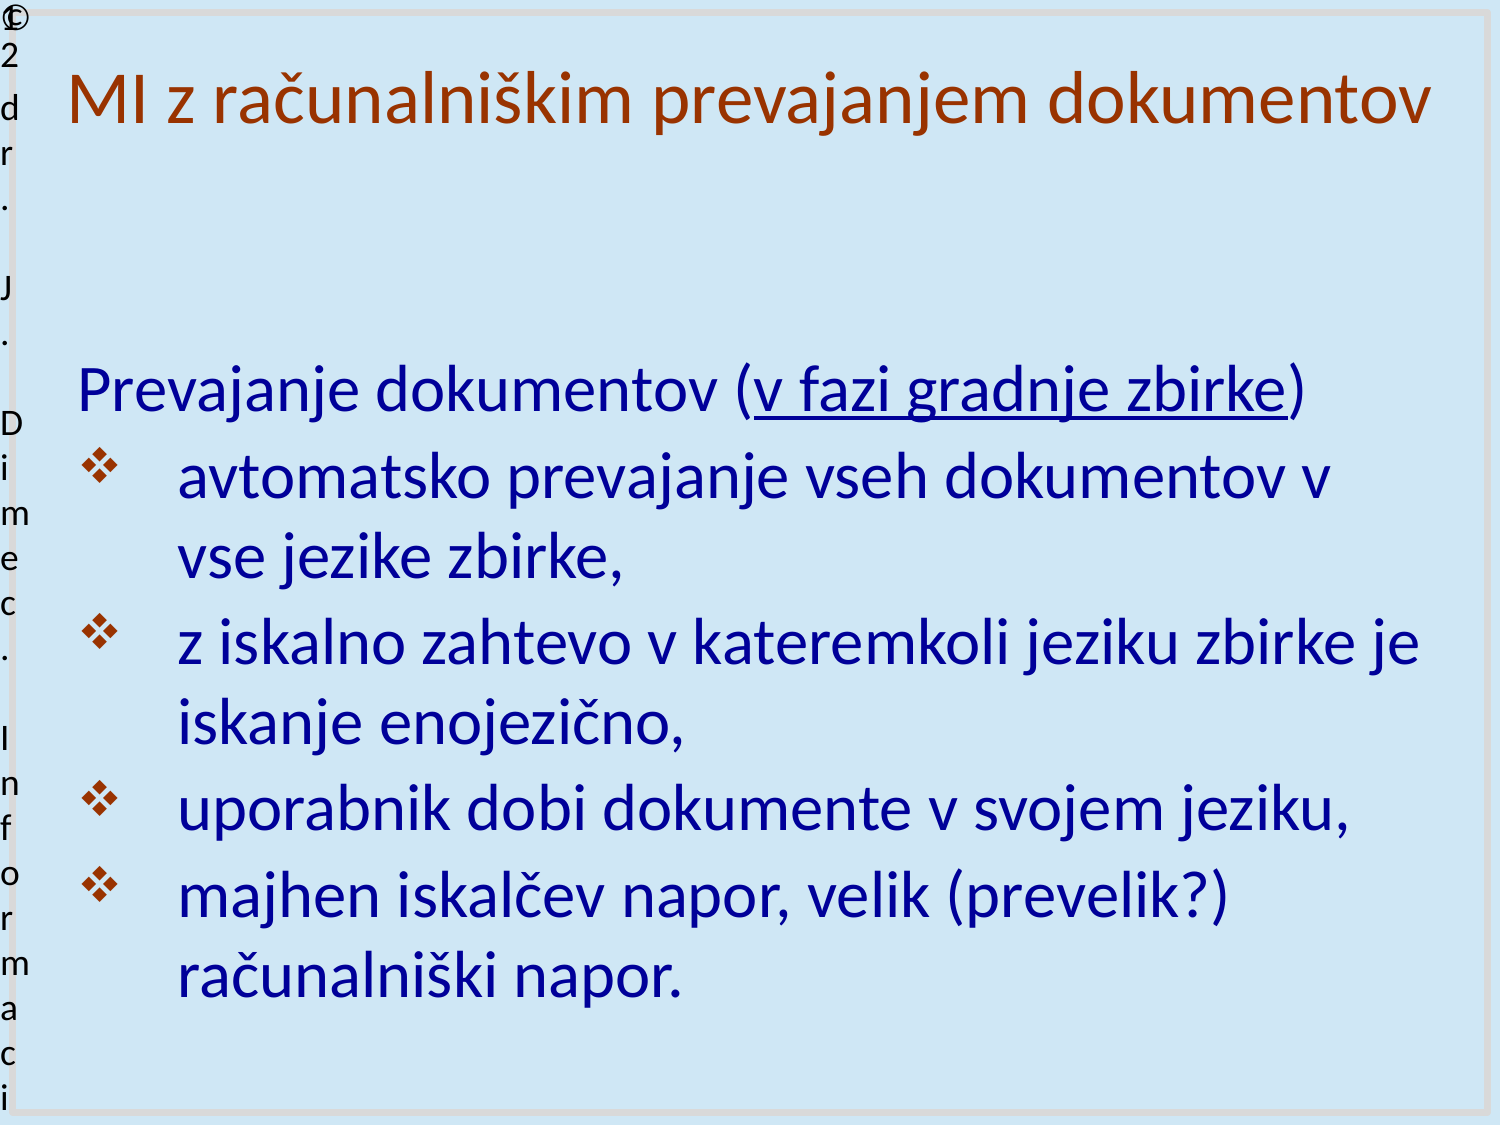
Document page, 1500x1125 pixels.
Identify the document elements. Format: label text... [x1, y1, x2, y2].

list Prevajanje dokumentov (v fazi gradnje zbirke) avtomatsko prevajanje vseh dokumentov v vse jezike zbirke, z iskalno zahtevo v kateremkoli jeziku zbirke je iskanje enojezično, uporabnik dobi dokumente v svojem jeziku, majhen iskalčev napor, velik (prevelik?) računalniški napor. [62, 337, 1438, 1088]
title MI z računalniškim prevajanjem dokumentov [37, 24, 1463, 163]
